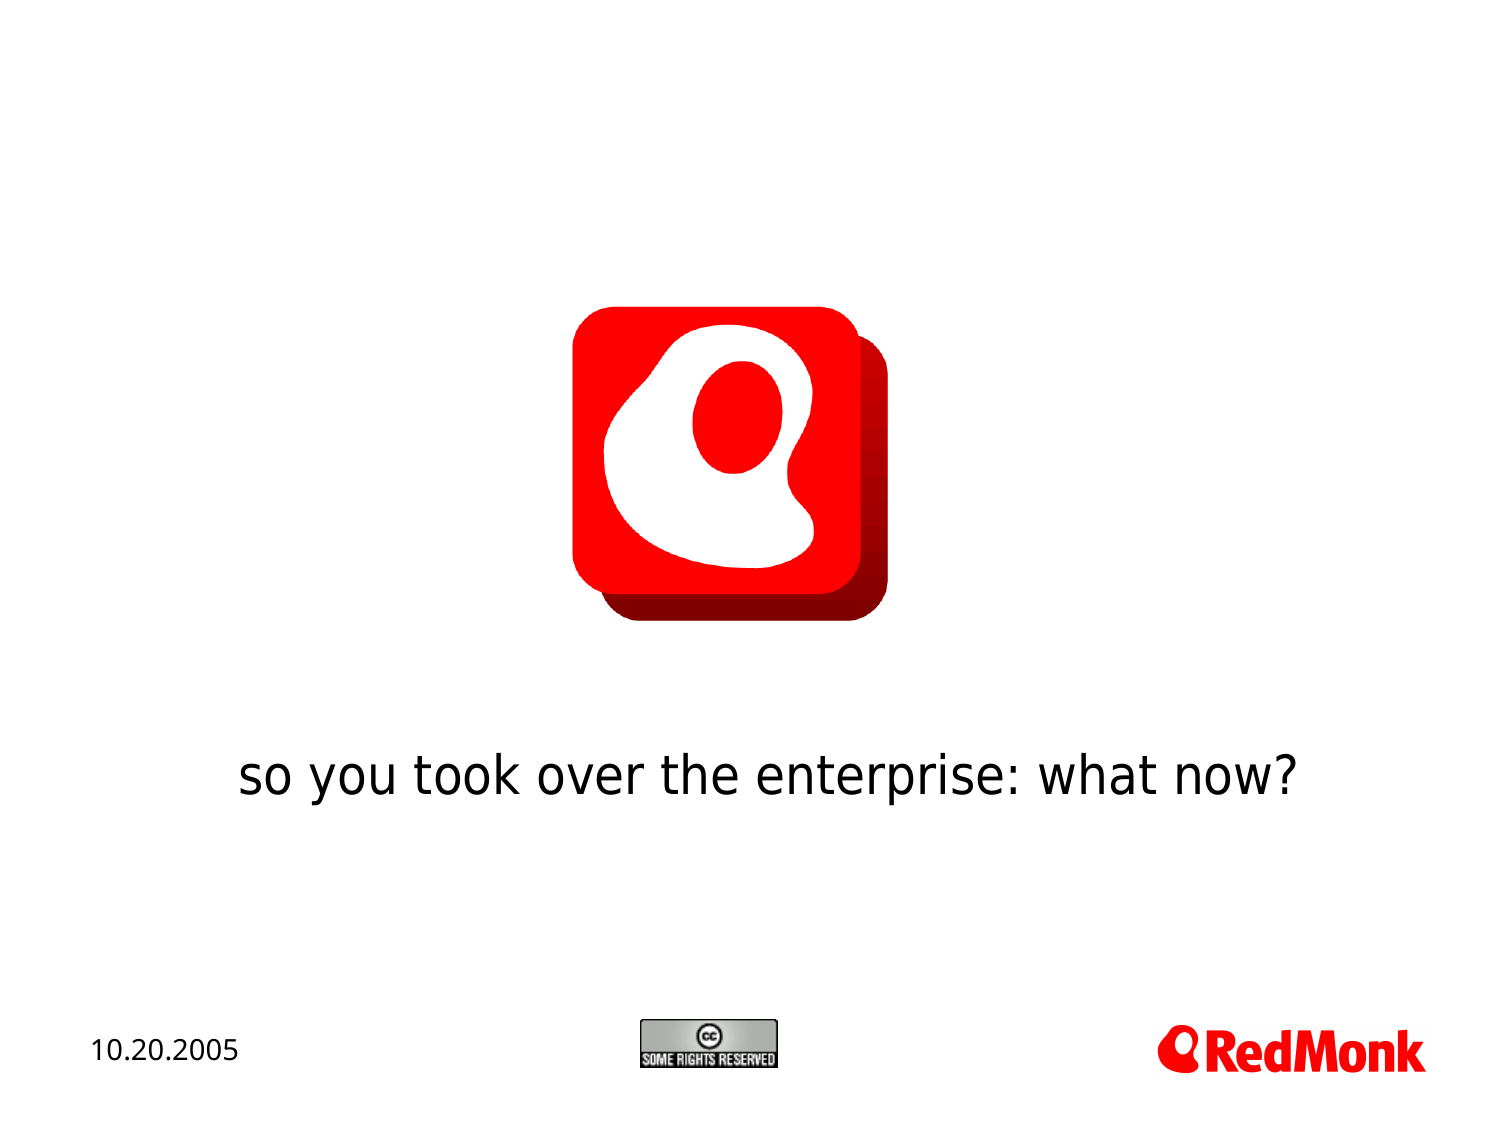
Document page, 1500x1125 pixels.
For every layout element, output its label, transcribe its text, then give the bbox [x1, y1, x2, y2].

subtitle so you took over the enterprise: what now? [201, 739, 1339, 1125]
picture [640, 1019, 778, 1068]
picture [1339, 1023, 1433, 1075]
picture [560, 290, 902, 642]
